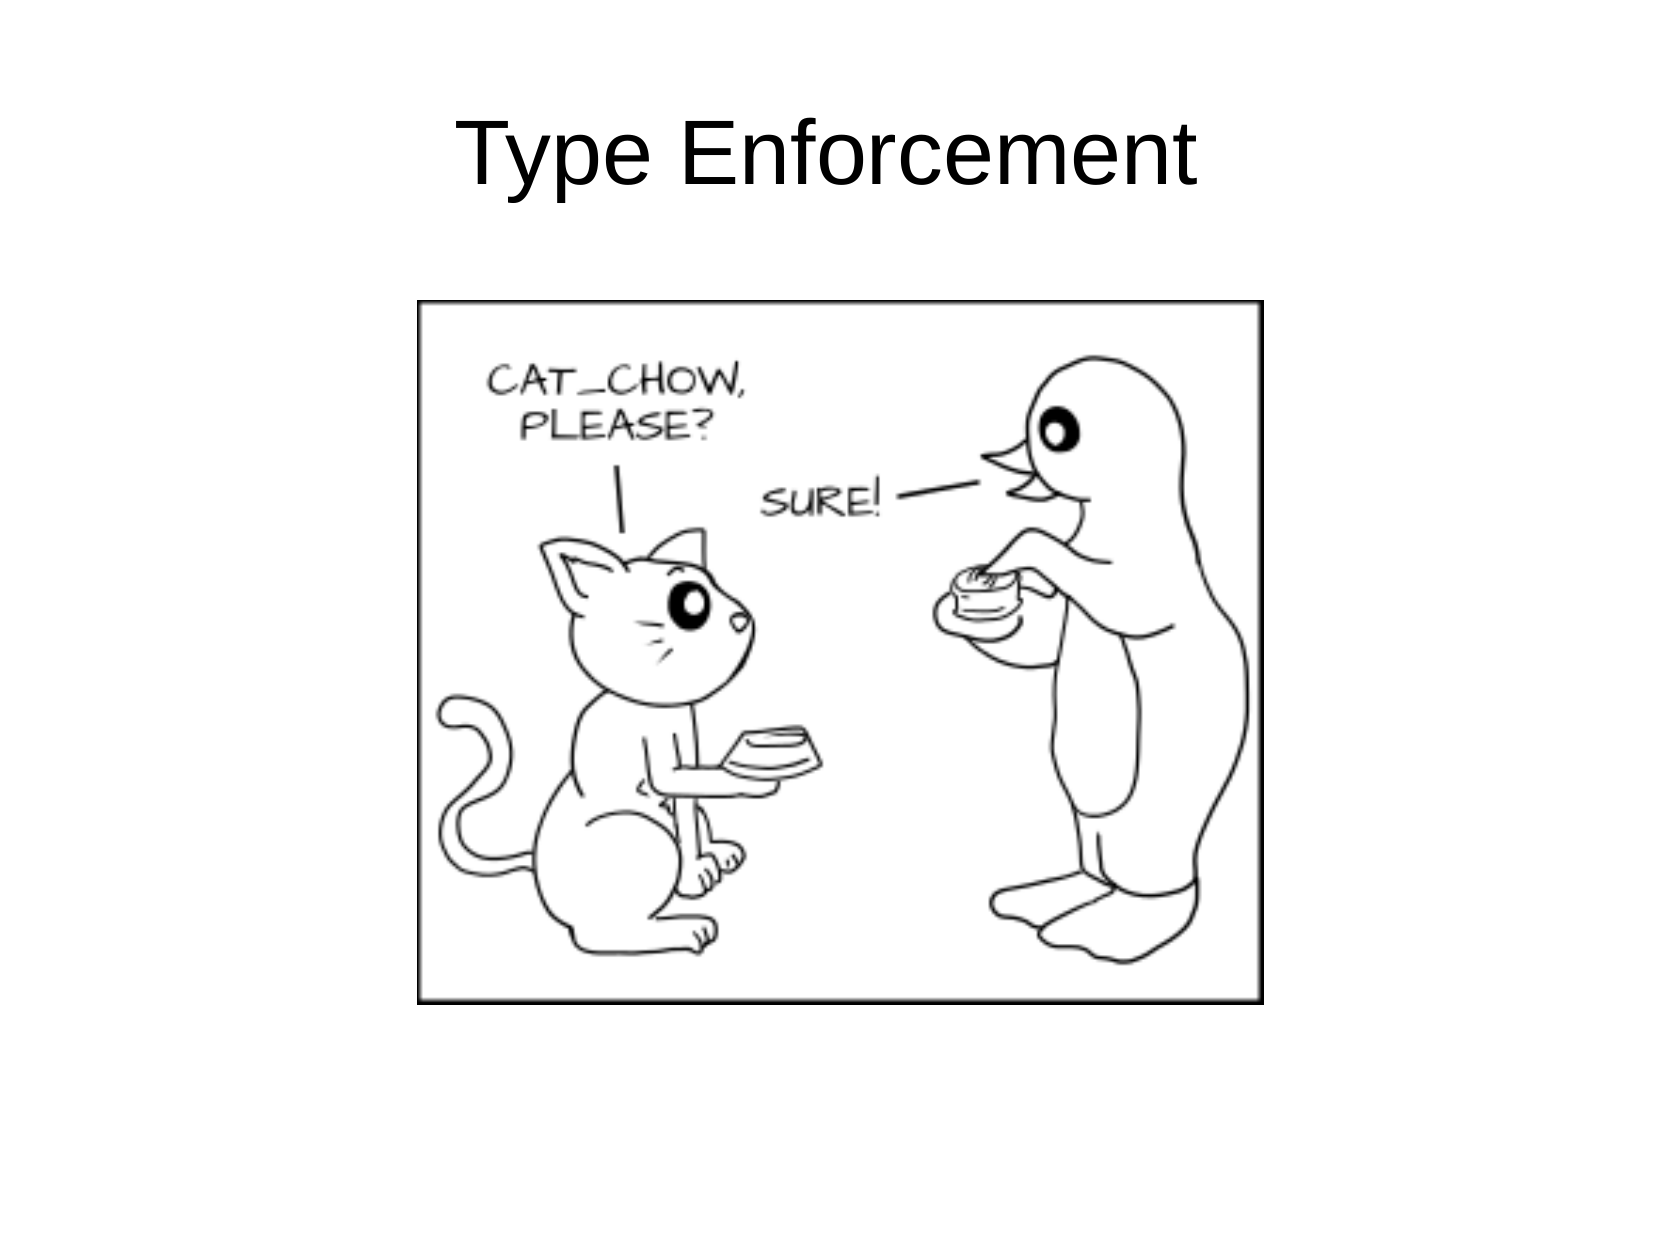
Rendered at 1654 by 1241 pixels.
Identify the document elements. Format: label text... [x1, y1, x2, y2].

picture [417, 300, 1264, 1006]
title Type Enforcement [82, 49, 1571, 257]
